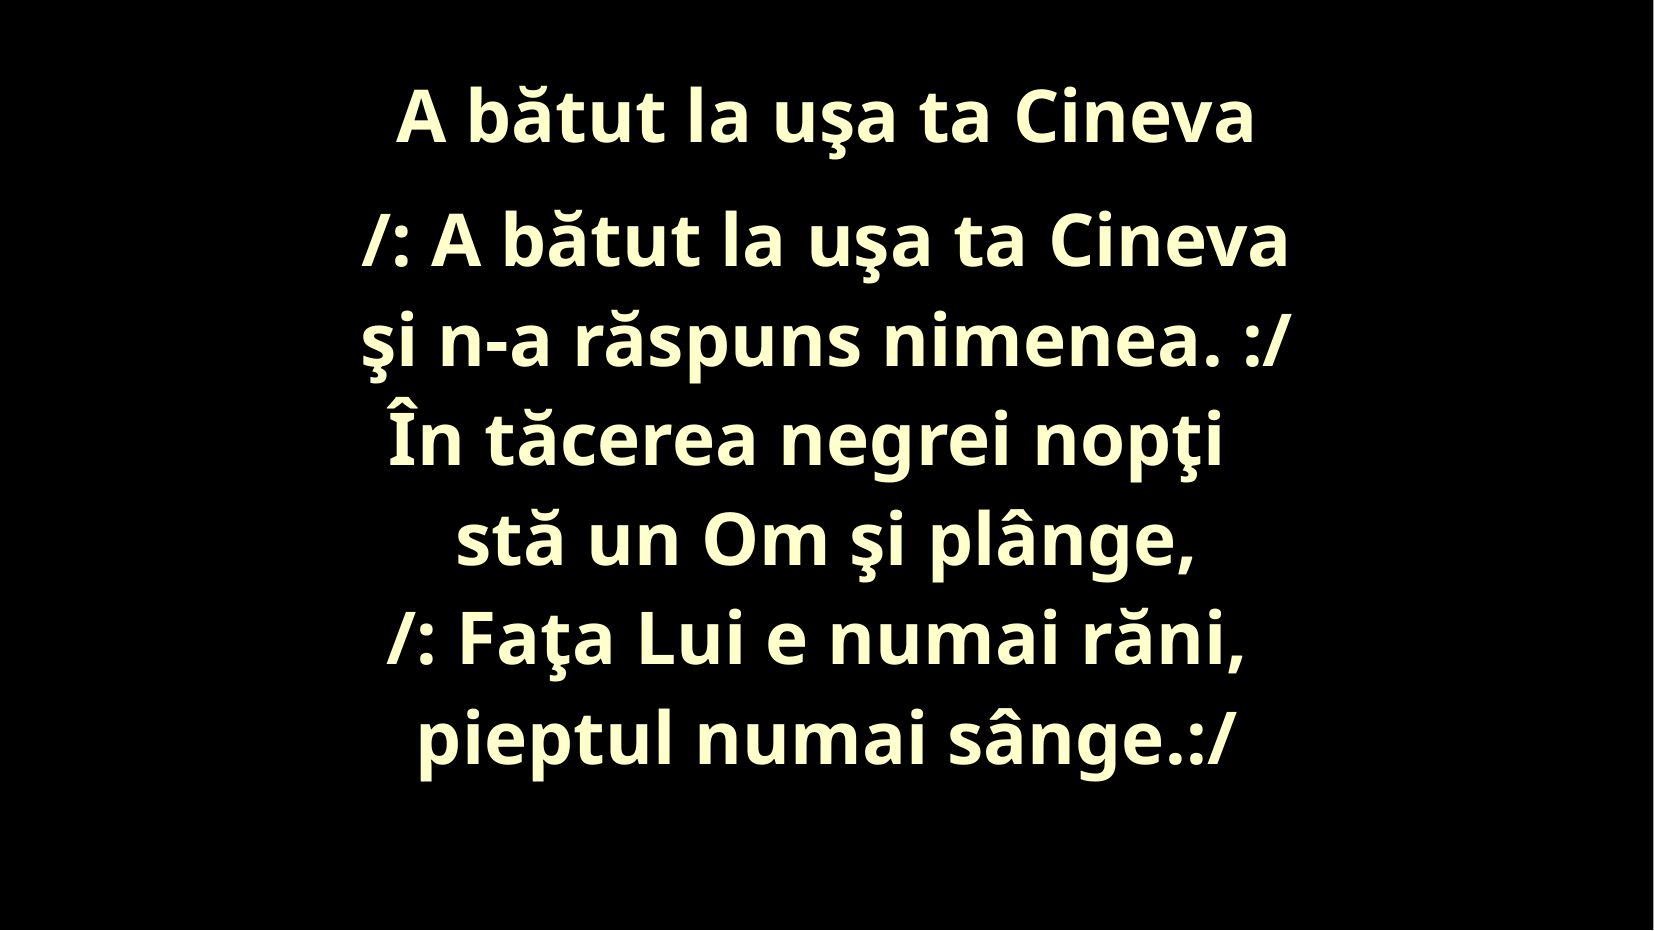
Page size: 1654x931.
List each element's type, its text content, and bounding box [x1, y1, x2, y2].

title A bătut la uşa ta Cineva [82, 37, 1571, 193]
subtitle /: A bătut la uşa ta Cineva şi n-a răspuns nimenea. :/ În tăcerea negrei nopţi stă un Om şi plânge, /: Faţa Lui e numai răni, pieptul numai sânge.:/ [82, 217, 1571, 757]
